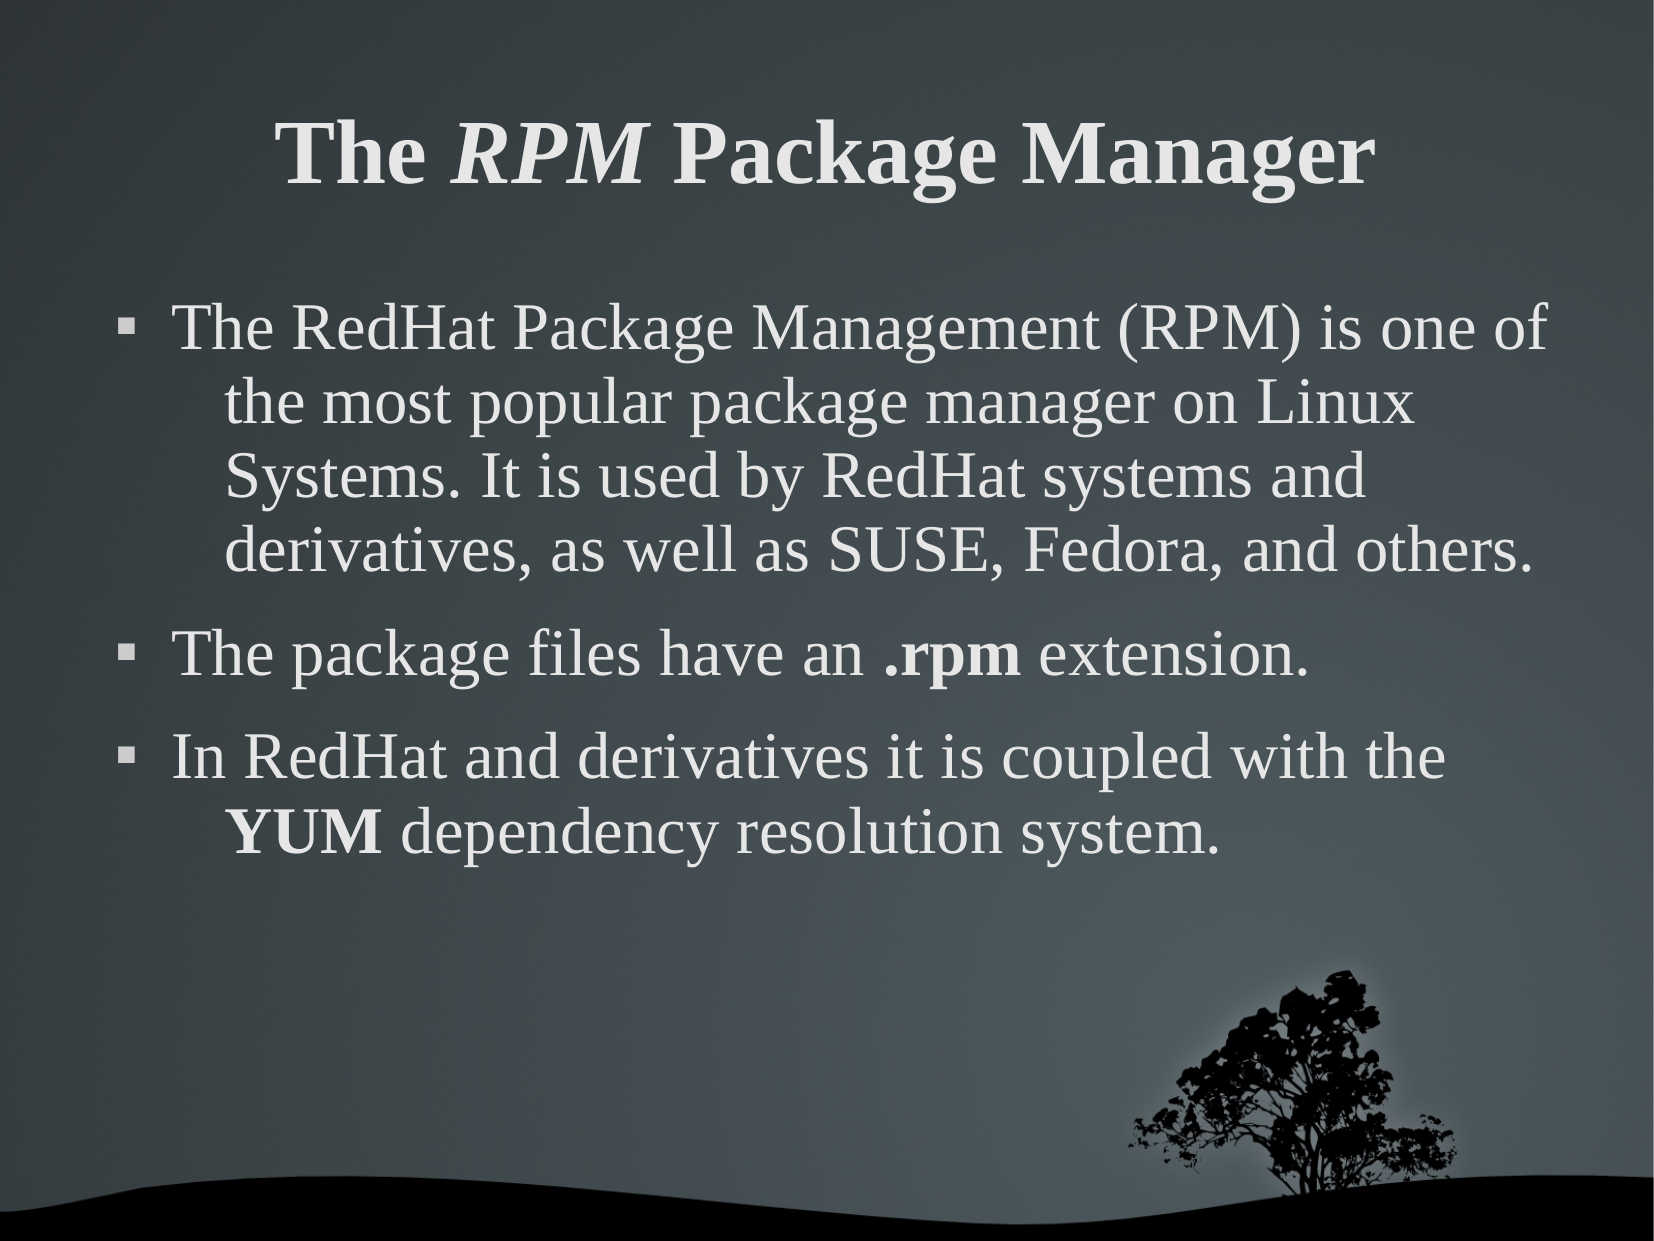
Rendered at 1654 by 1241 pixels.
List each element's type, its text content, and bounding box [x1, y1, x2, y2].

picture [0, 0, 1654, 1241]
title The RPM Package Manager [82, 49, 1571, 257]
list The RedHat Package Management (RPM) is one of the most popular package manager on Linux Systems. It is used by RedHat systems and derivatives, as well as SUSE, Fedora, and others. The package files have an .rpm extension. In RedHat and derivatives it is coupled with the YUM dependency resolution system. [82, 290, 1571, 1119]
